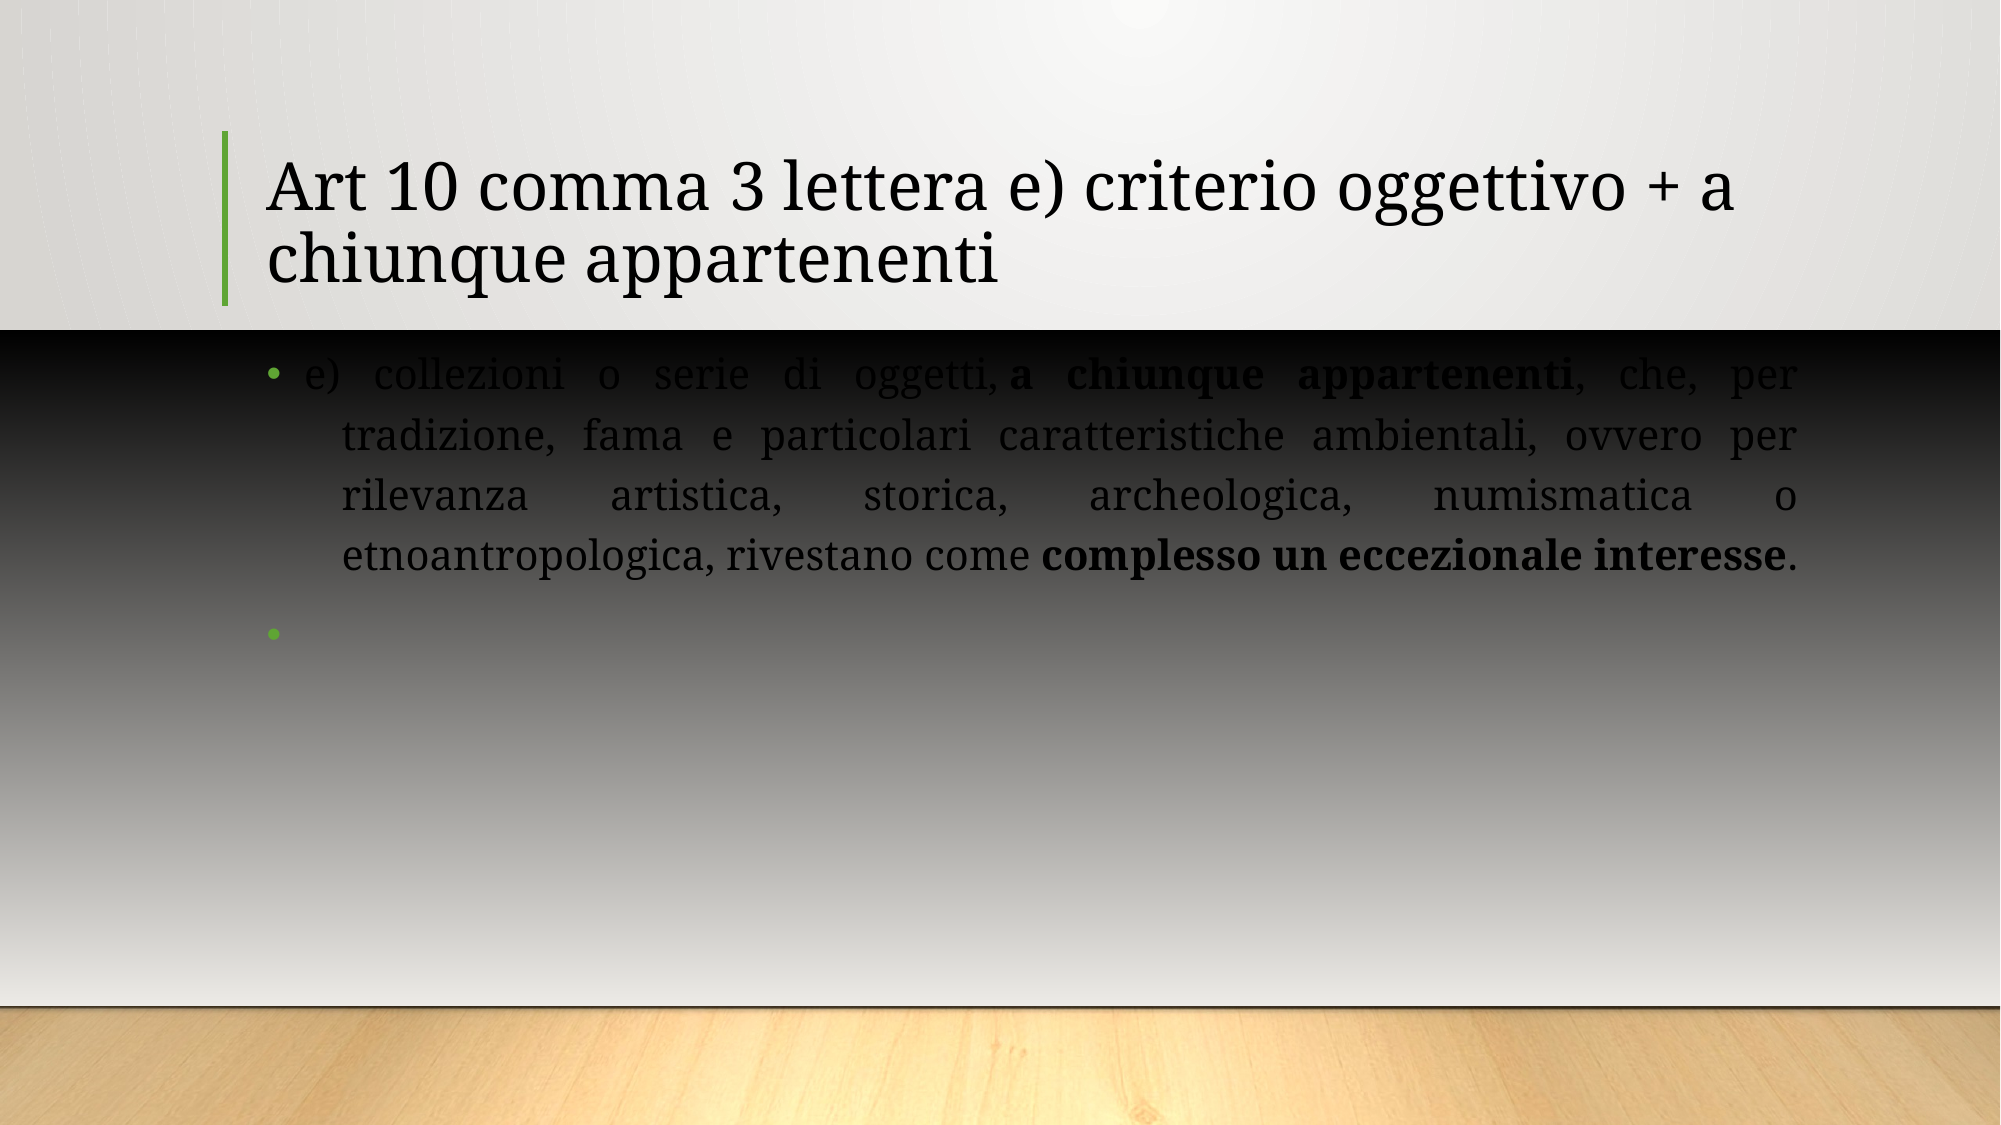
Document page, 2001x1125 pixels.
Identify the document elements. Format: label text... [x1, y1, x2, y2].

list e) collezioni o serie di oggetti, a chiunque appartenenti, che, per tradizione, fama e particolari caratteristiche ambientali, ovvero per rilevanza artistica, storica, archeologica, numismatica o etnoantropologica, rivestano come complesso un eccezionale interesse. [251, 330, 1814, 897]
title Art 10 comma 3 lettera e) criterio oggettivo + a chiunque appartenenti [251, 131, 1814, 305]
